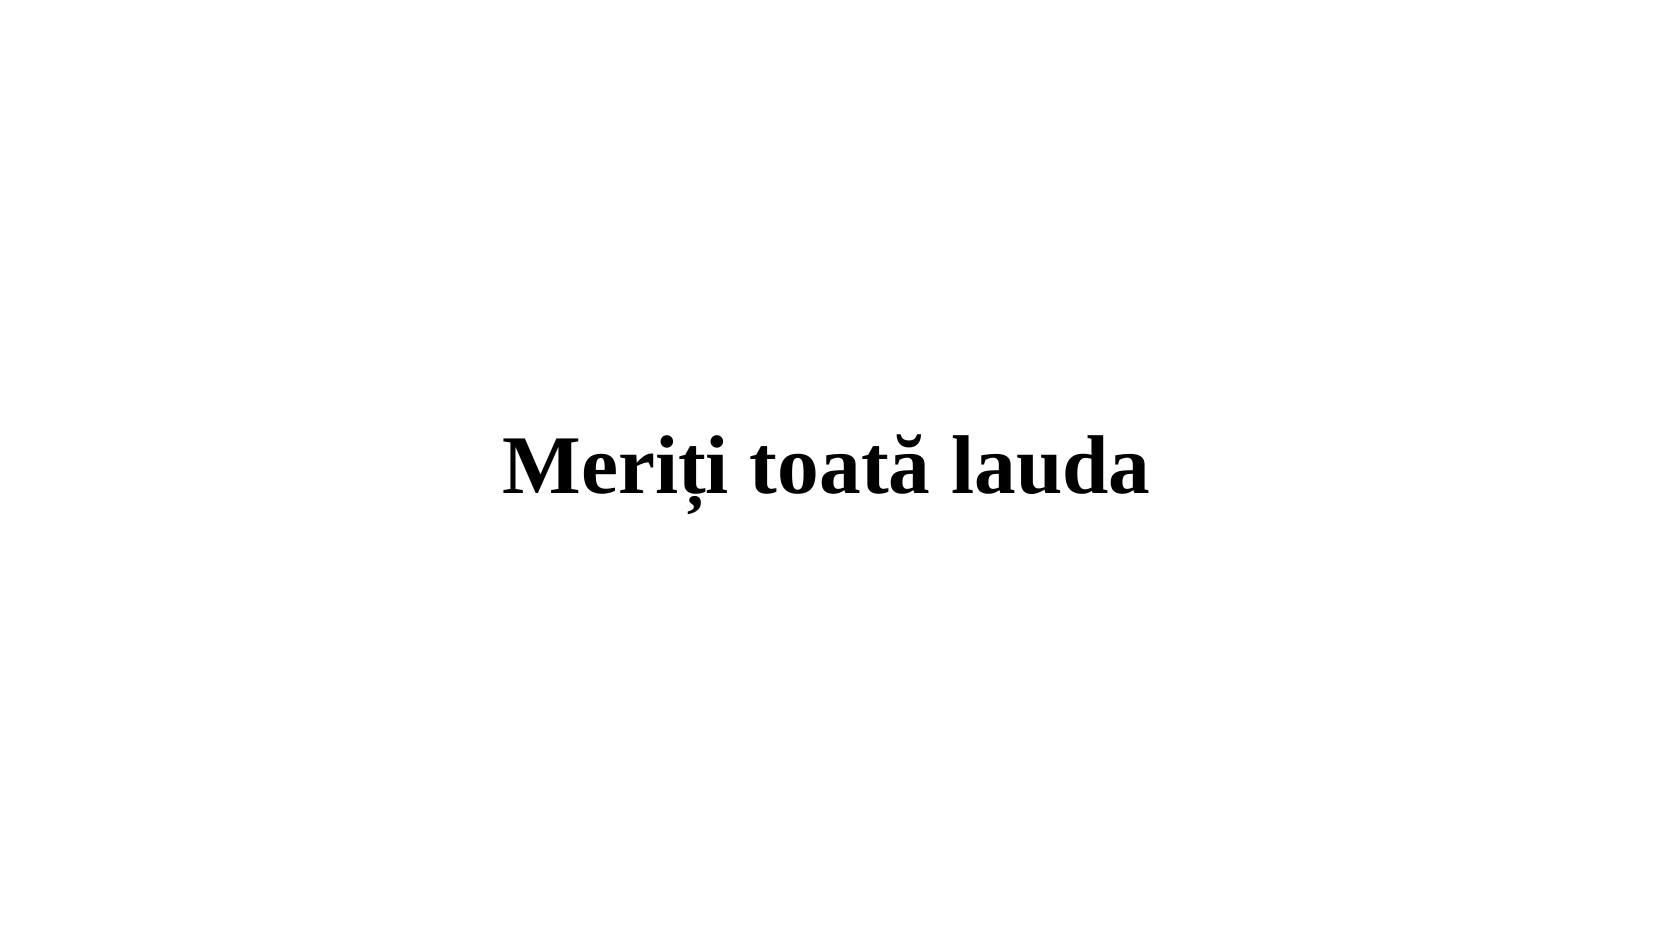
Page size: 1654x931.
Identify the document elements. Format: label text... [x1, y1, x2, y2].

subtitle Meriți toată lauda [300, 150, 1354, 781]
